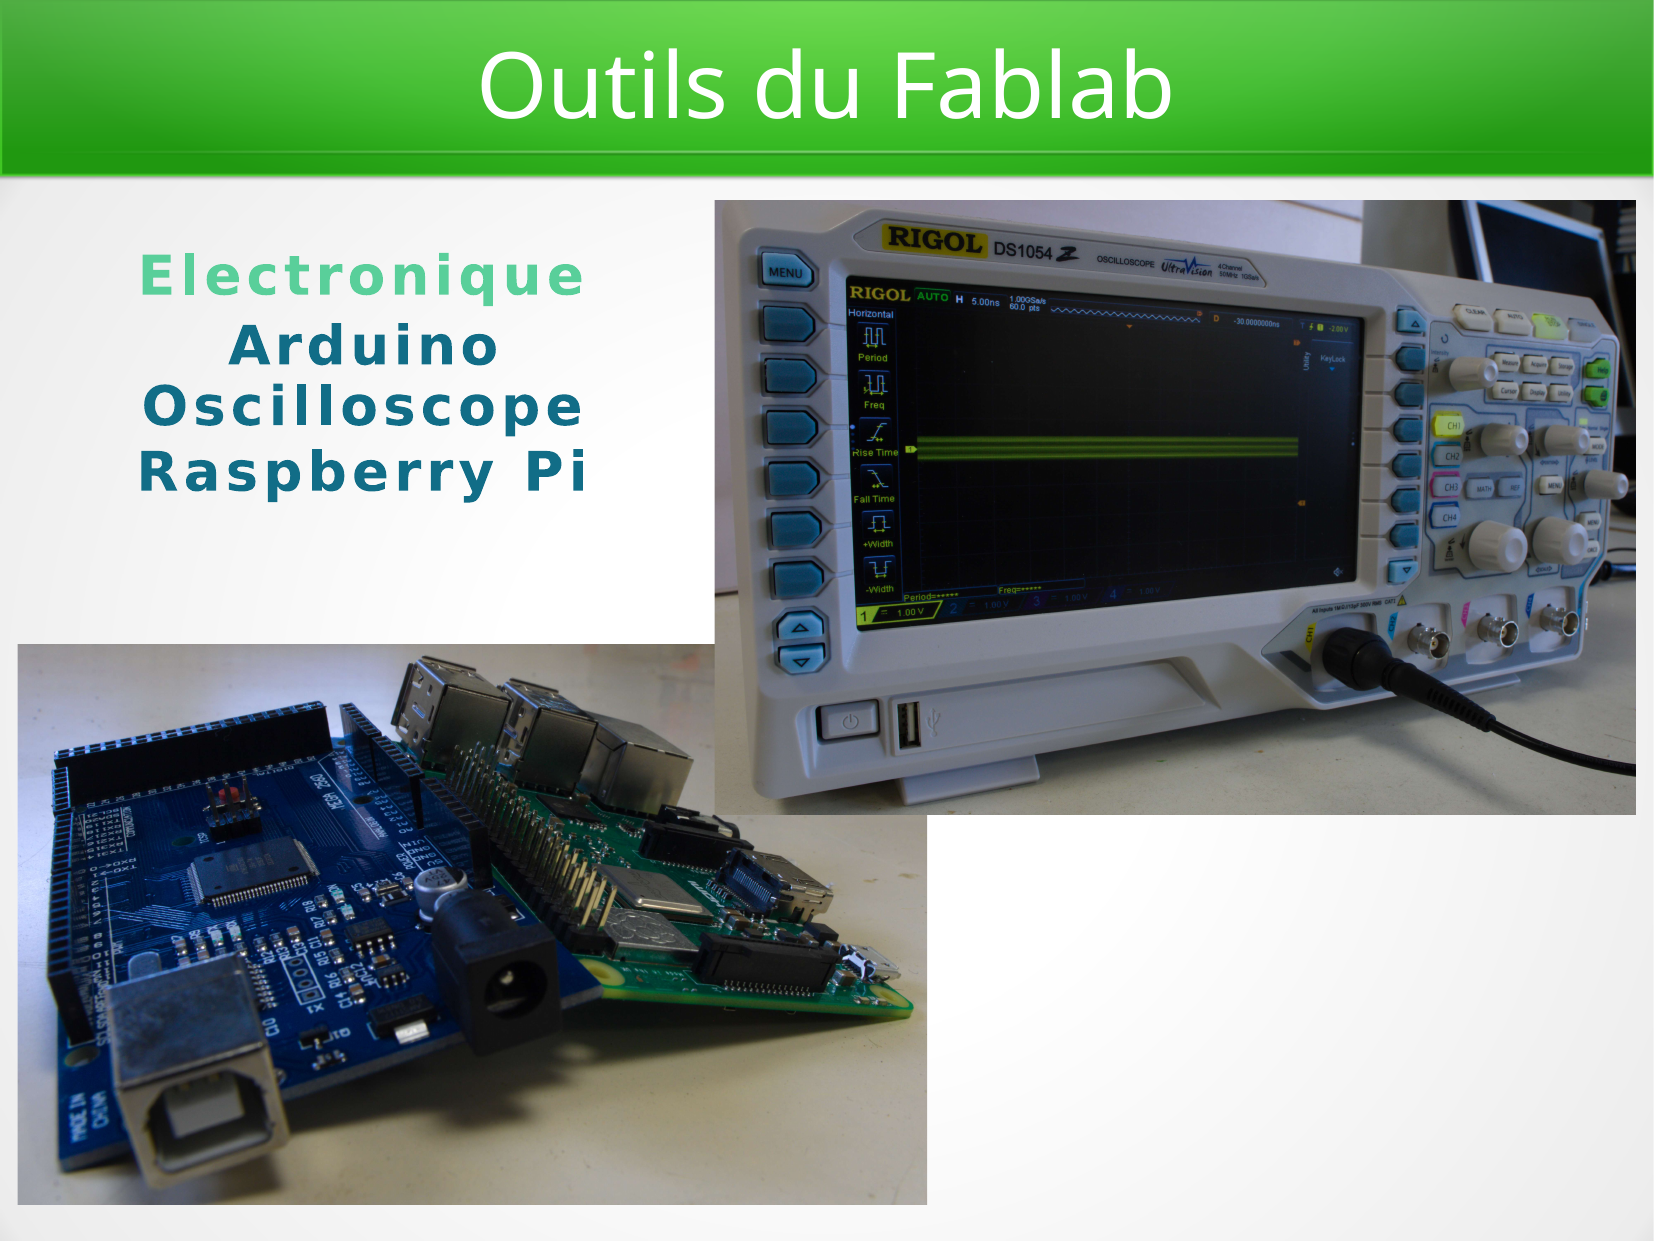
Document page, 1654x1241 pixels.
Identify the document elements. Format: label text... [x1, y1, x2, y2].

title Outils du Fablab [82, 11, 1571, 154]
picture [0, 0, 1654, 1241]
